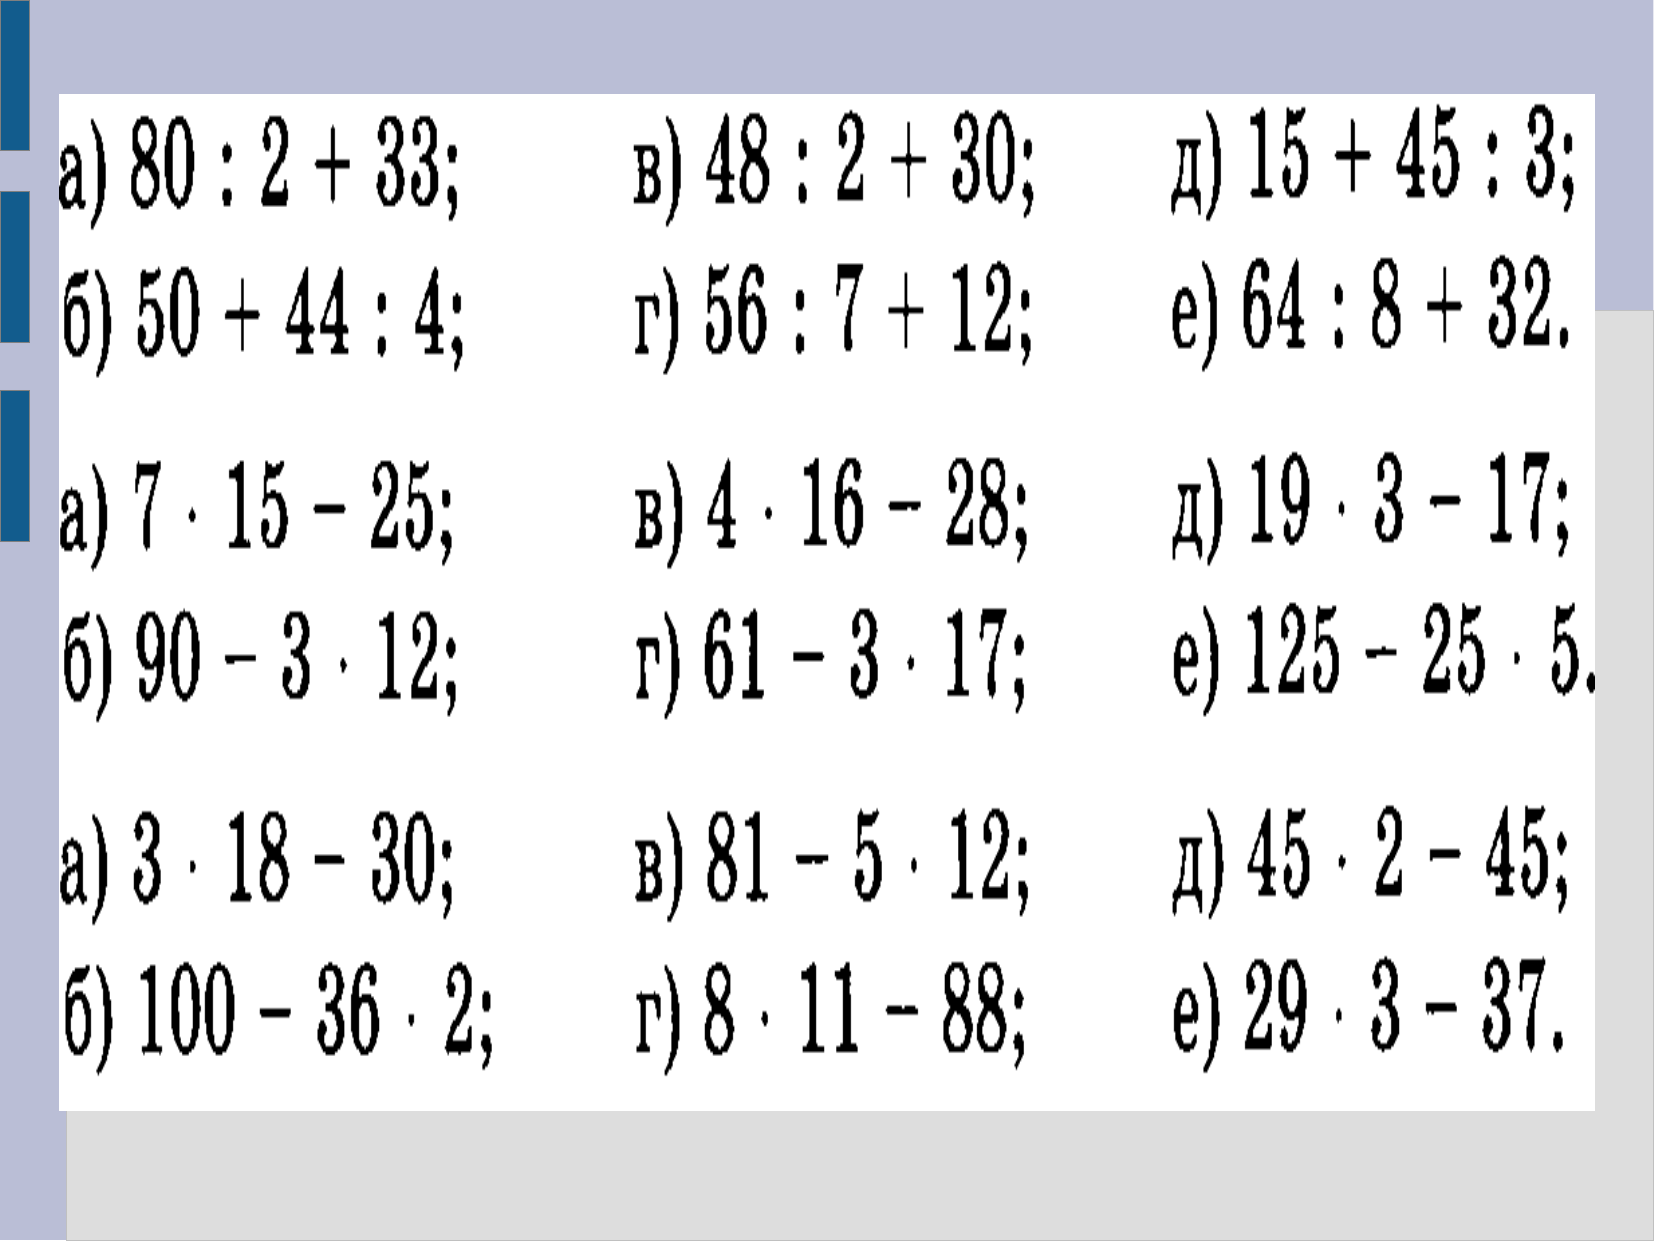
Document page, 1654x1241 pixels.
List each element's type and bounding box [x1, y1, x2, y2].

picture [59, 94, 1595, 1111]
